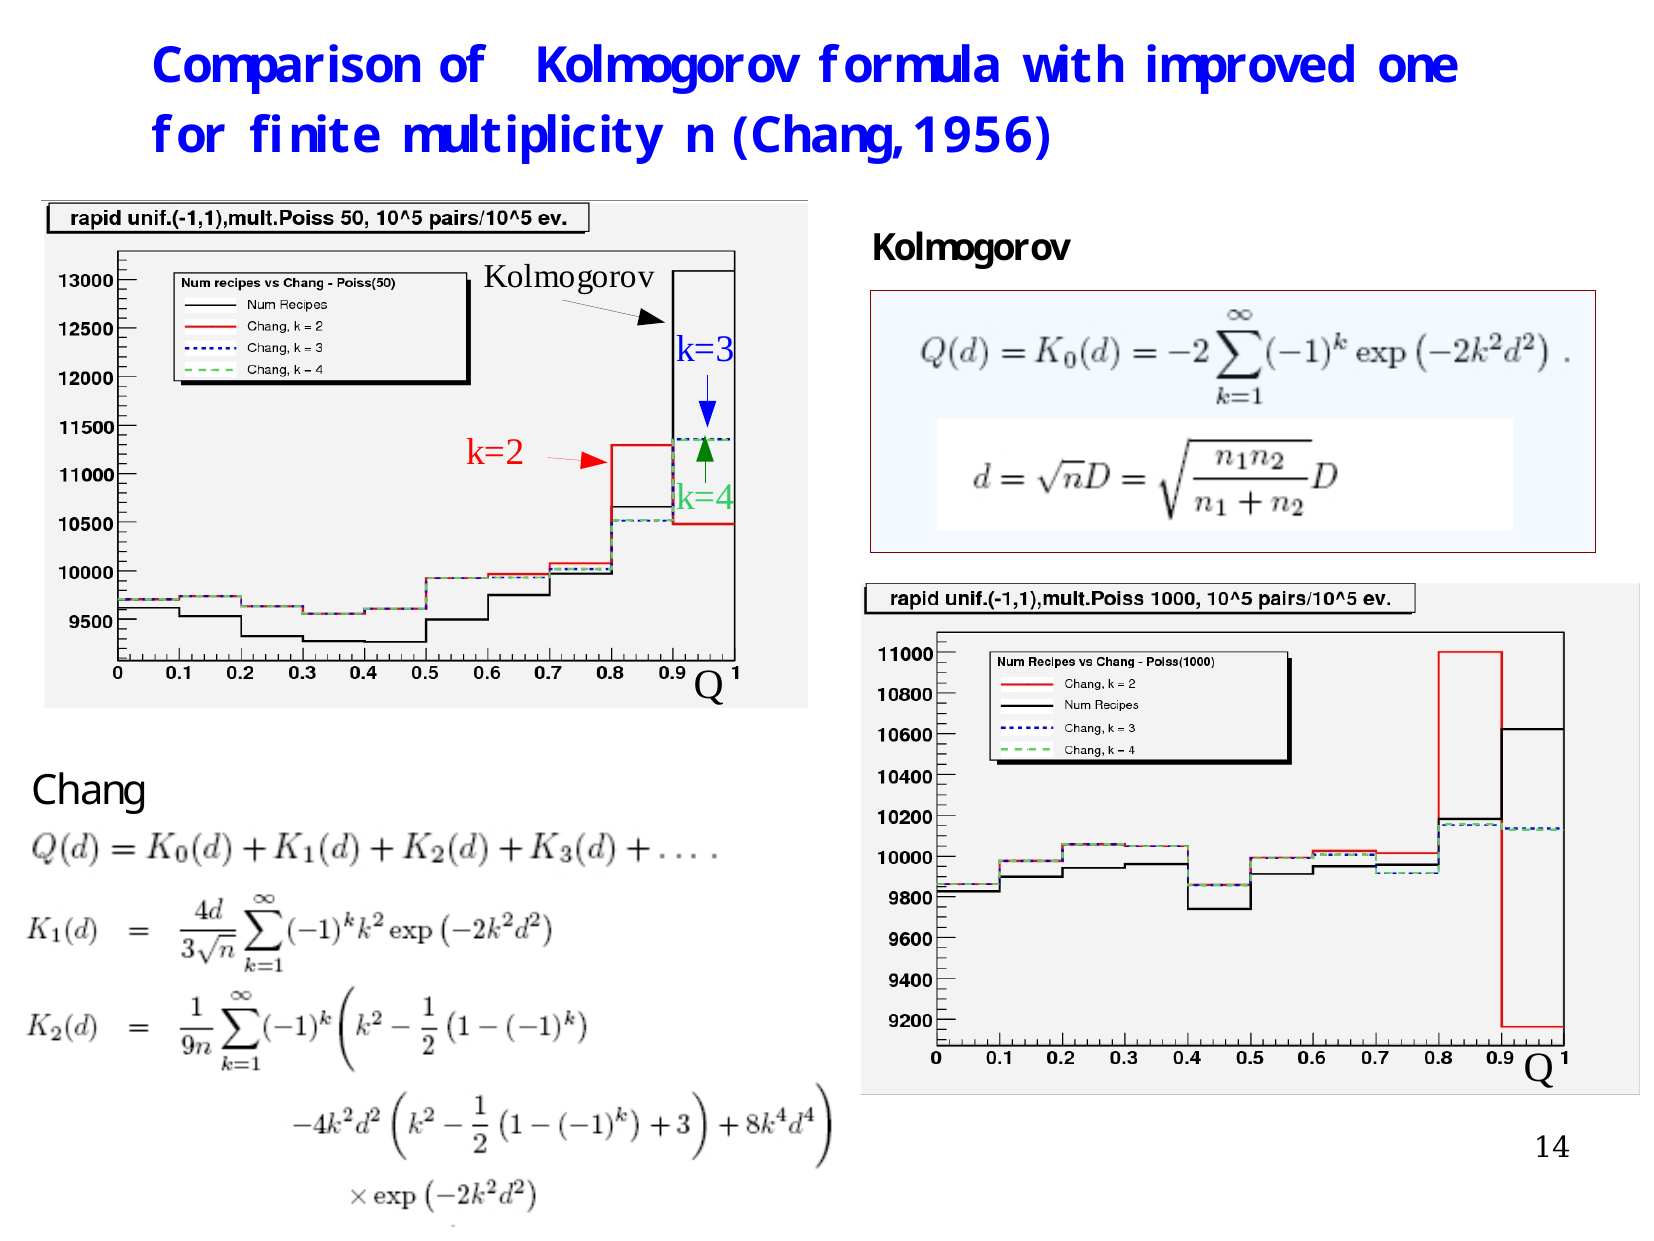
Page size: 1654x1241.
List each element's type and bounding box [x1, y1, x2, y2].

picture [859, 837, 1640, 1096]
chart [464, 219, 1654, 652]
picture [0, 810, 856, 1227]
chart [1522, 1042, 1654, 1221]
picture [41, 200, 808, 708]
chart [150, 27, 1540, 208]
picture [859, 652, 1640, 659]
chart [29, 659, 1654, 937]
